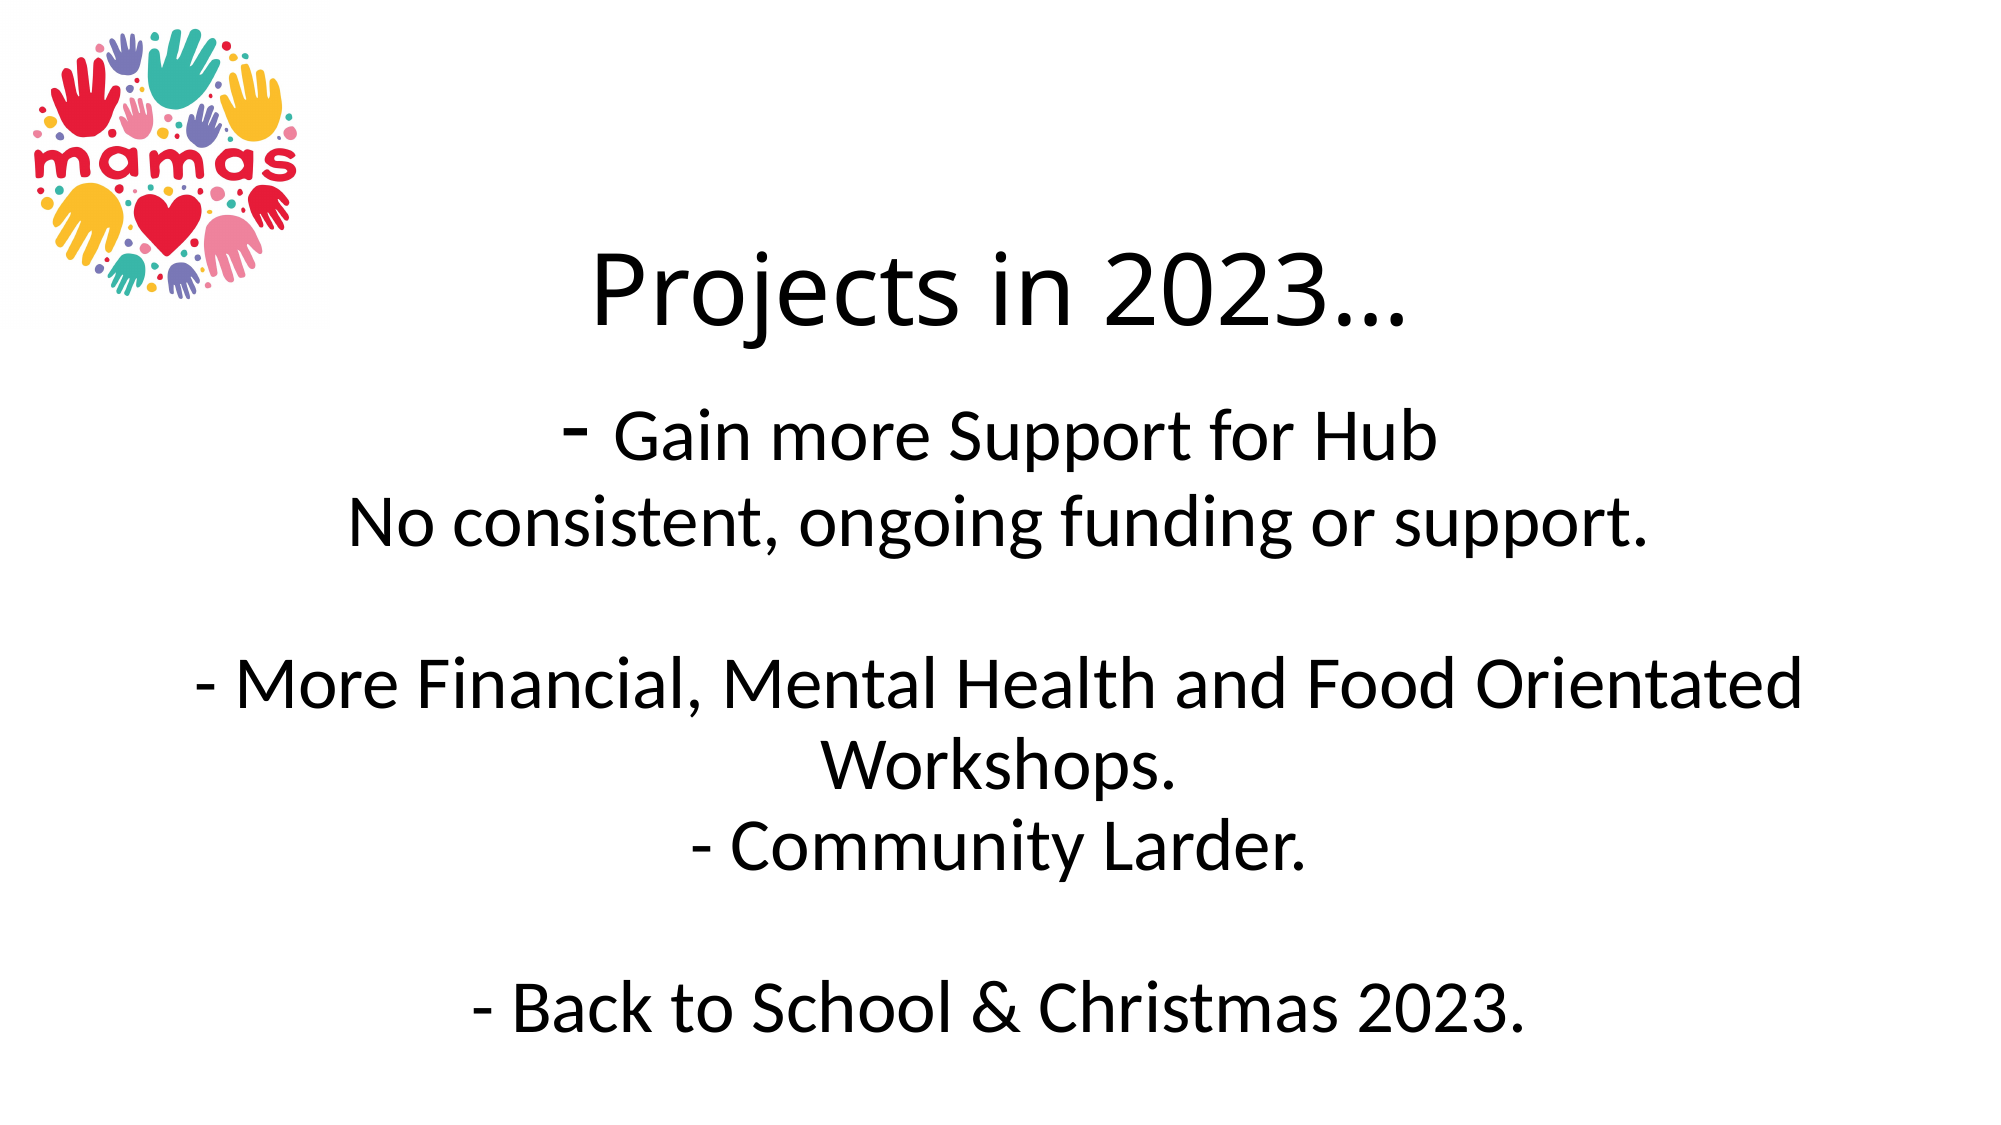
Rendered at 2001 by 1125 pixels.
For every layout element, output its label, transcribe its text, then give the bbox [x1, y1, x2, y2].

title Projects in 2023… - Gain more Support for Hub No consistent, ongoing funding or support. - More Financial, Mental Health and Food Orientated Workshops. - Community Larder. - Back to School & Christmas 2023. - Anything in between – Oversee, React, Respond! [106, 231, 1894, 796]
picture [0, 0, 330, 330]
